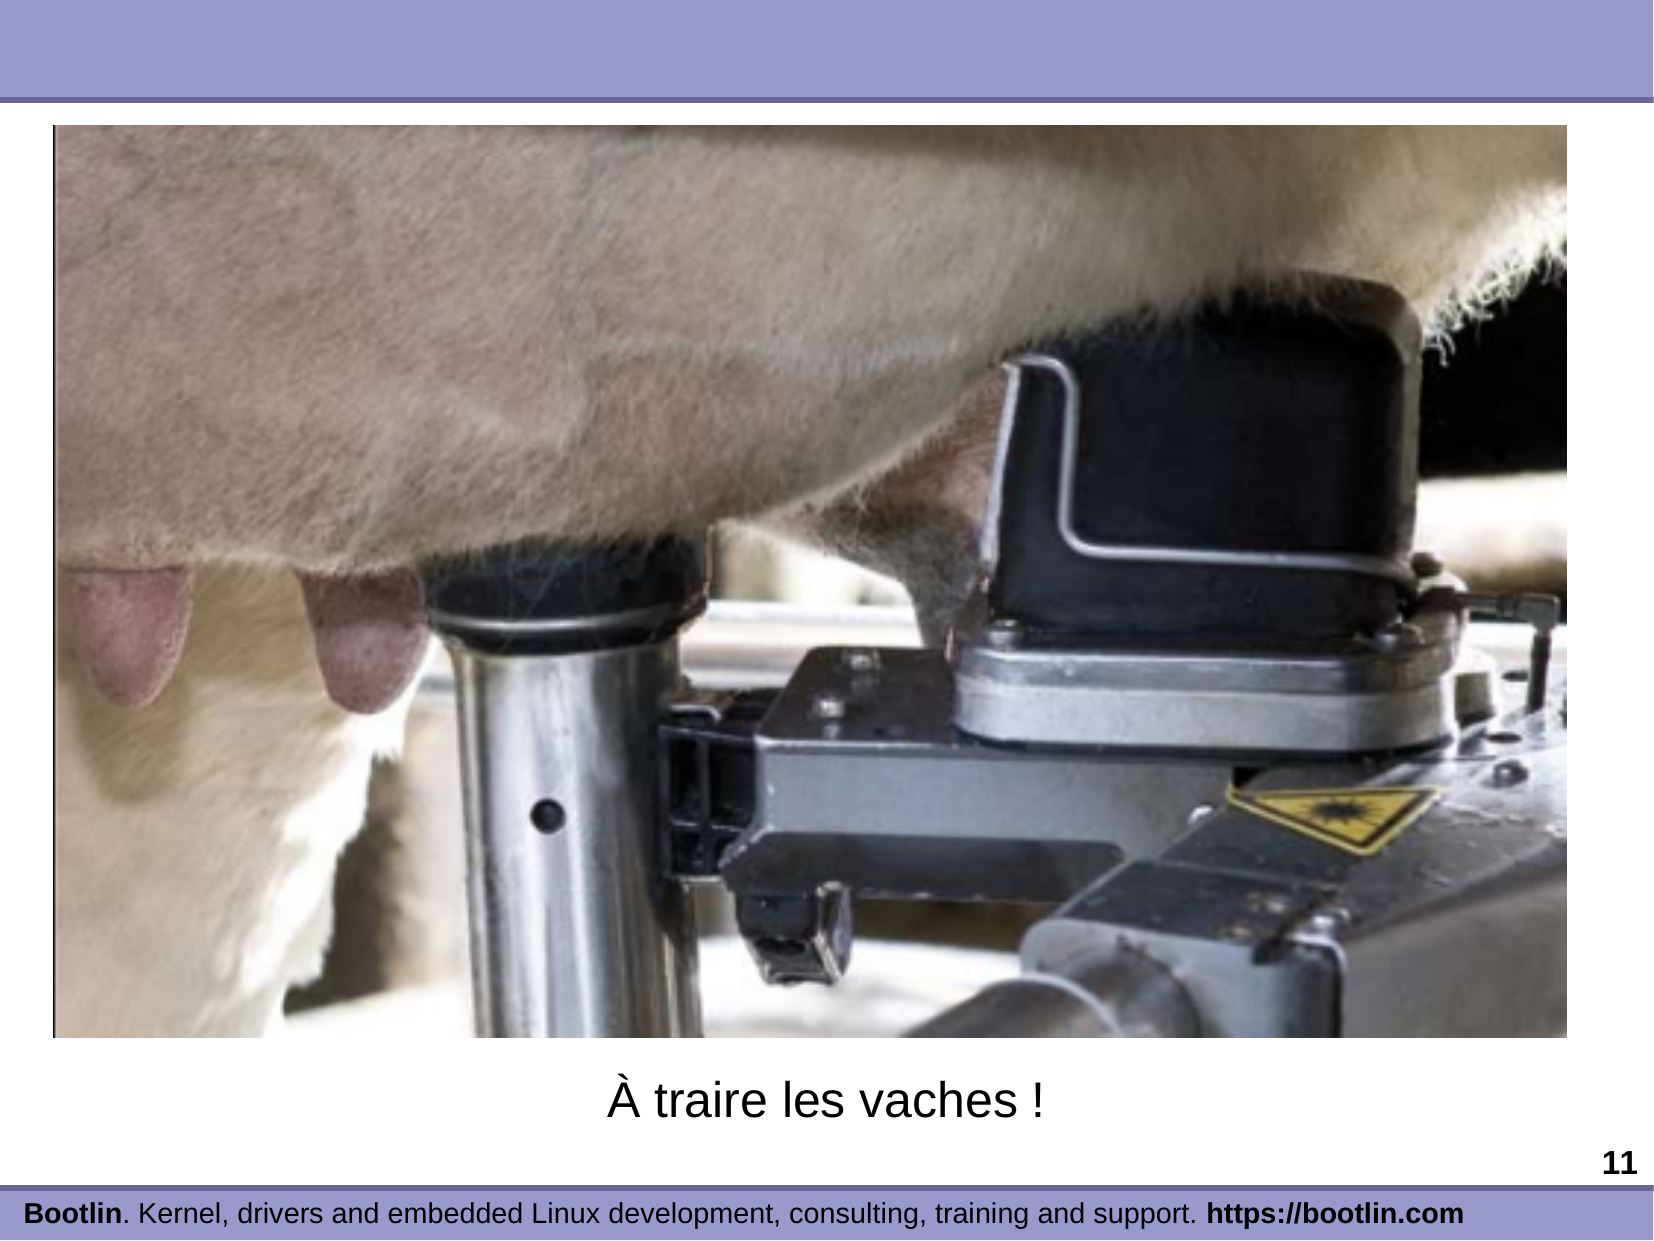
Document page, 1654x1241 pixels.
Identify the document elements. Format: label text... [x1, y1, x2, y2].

picture [53, 125, 1567, 1038]
text_box À traire les vaches ! [0, 1072, 1654, 1135]
